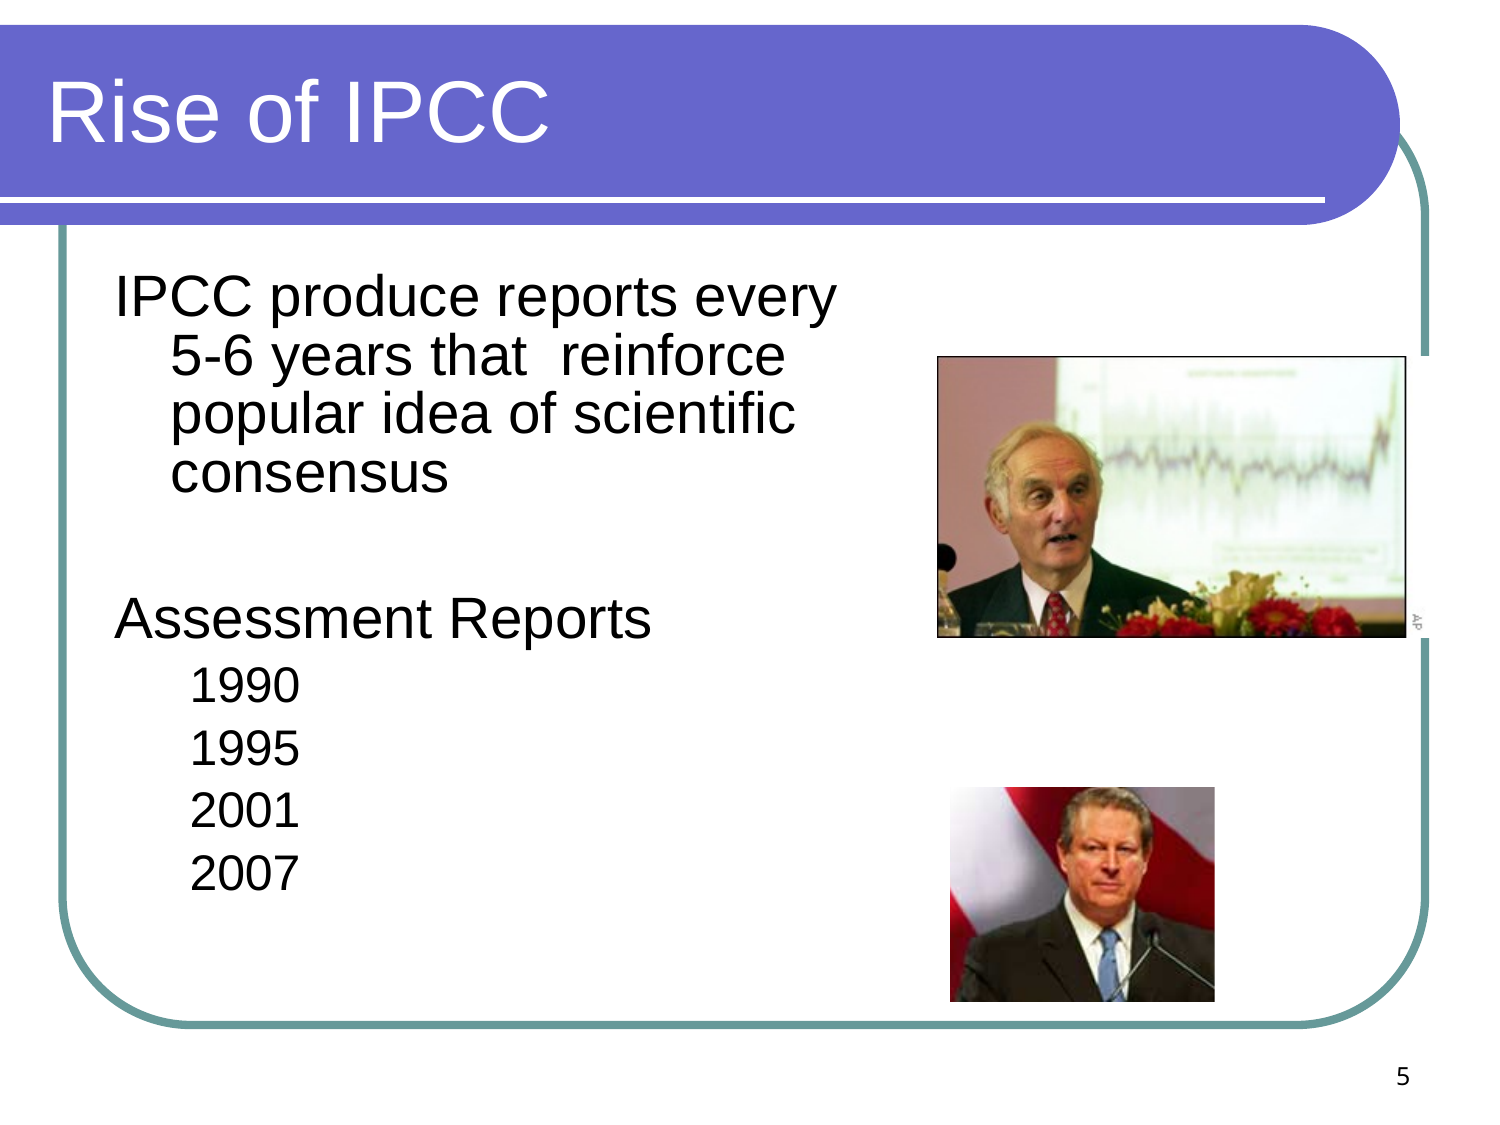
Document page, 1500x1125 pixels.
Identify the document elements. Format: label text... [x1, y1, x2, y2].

picture [937, 356, 1430, 638]
title Rise of IPCC [31, 37, 1347, 188]
picture [950, 787, 1215, 1002]
list IPCC produce reports every 5-6 years that reinforce popular idea of scientific consensus Assessment Reports 1990 1995 2001 2007 [99, 262, 913, 988]
